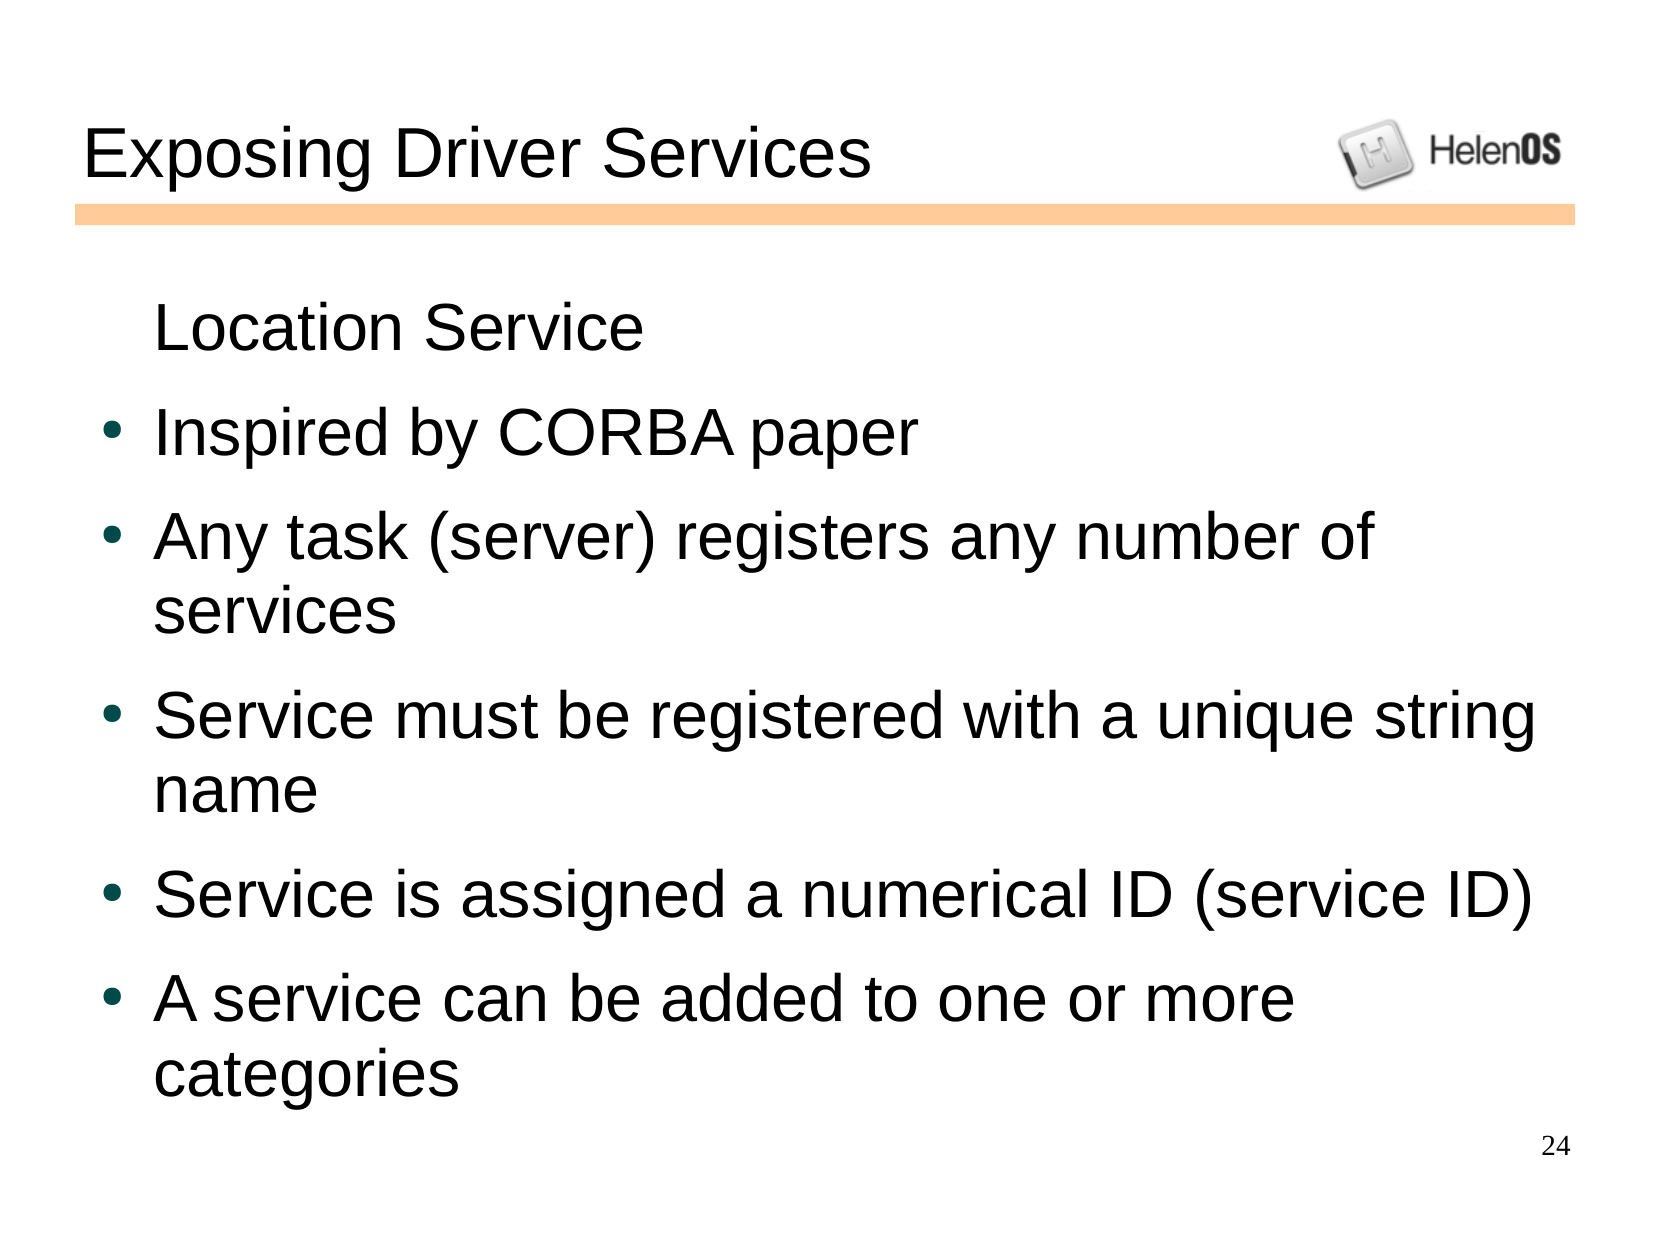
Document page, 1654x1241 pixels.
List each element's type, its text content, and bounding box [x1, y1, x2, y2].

list Location Service Inspired by CORBA paper Any task (server) registers any number of services Service must be registered with a unique string name Service is assigned a numerical ID (service ID) A service can be added to one or more categories [82, 290, 1571, 1111]
title Exposing Driver Services [82, 49, 1571, 257]
